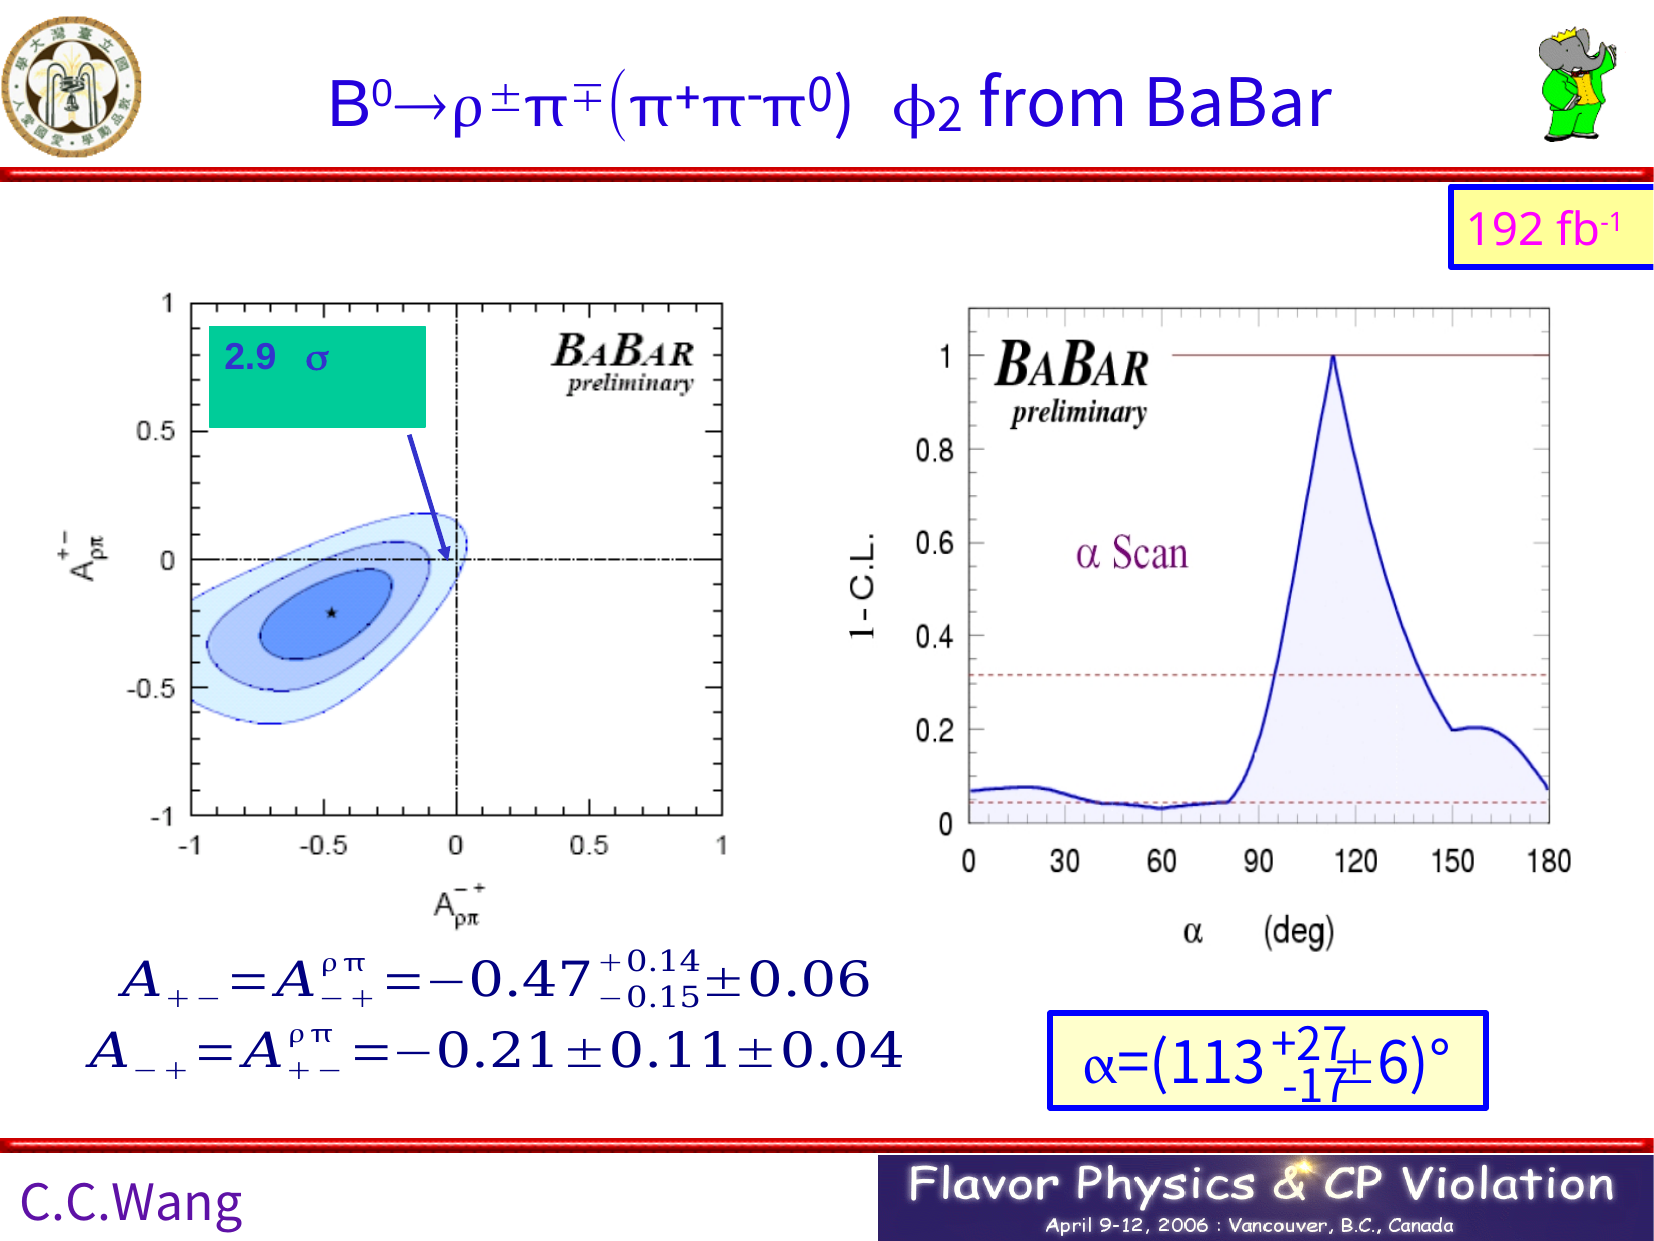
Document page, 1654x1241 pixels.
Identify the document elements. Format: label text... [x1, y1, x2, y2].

picture [0, 167, 1654, 182]
text_box =(113 ±6)° [1349, 1013, 1487, 1108]
text_box +27 [1271, 1007, 1350, 1076]
picture [54, 261, 779, 956]
text_box 2.9  [209, 326, 428, 439]
title B0±∓(+-0) 2 from BaBar [140, 22, 1520, 173]
text_box =(113 ±6)° [1050, 1013, 1282, 1108]
text_box -17 [1282, 1076, 1349, 1118]
picture [0, 15, 143, 159]
chart [77, 944, 913, 1087]
picture [878, 1155, 1654, 1241]
picture [838, 275, 1576, 953]
picture [1539, 26, 1626, 142]
picture [0, 1138, 1654, 1153]
text_box 192 fb-1 [1450, 186, 1654, 258]
